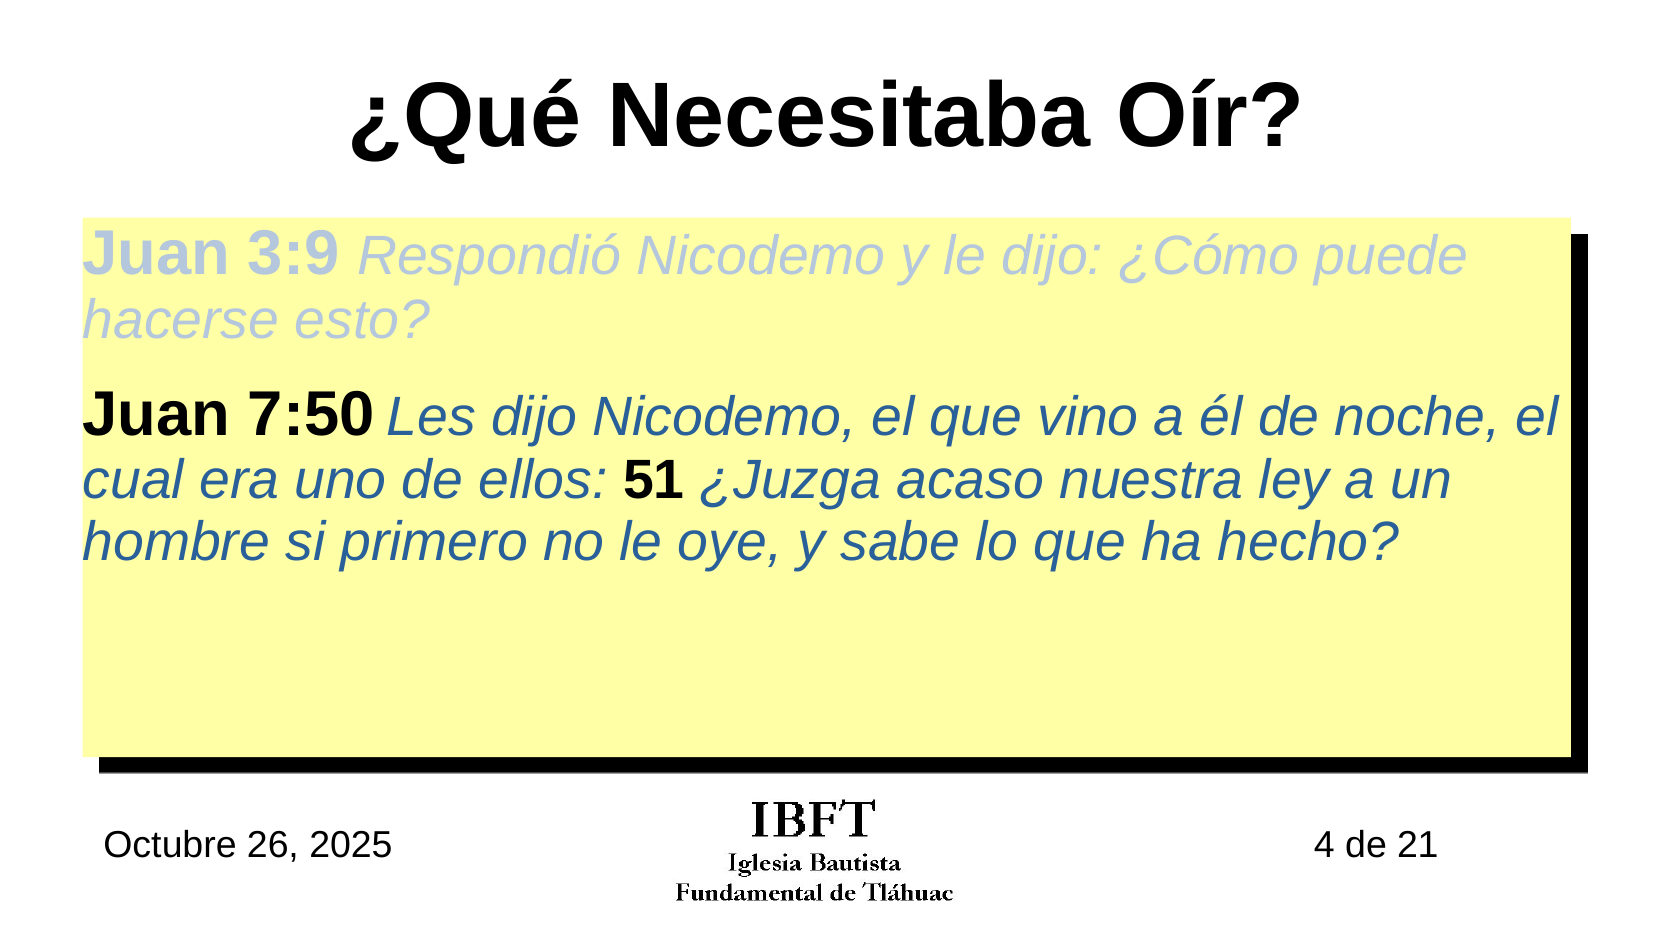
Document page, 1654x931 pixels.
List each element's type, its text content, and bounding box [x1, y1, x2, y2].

text_box Octubre 26, 2025 [88, 816, 414, 876]
picture [649, 787, 970, 913]
title ¿Qué Necesitaba Oír? [82, 37, 1571, 193]
text_box <number> de 21 [1299, 816, 1565, 916]
list Juan 3:9 Respondió Nicodemo y le dijo: ¿Cómo puede hacerse esto? Juan 7:50 Les dijo Nicodemo, el que vino a él de noche, el cual era uno de ellos: 51 ¿Juzga acaso nuestra ley a un hombre si primero no le oye, y sabe lo que ha hecho? Juan 19:39 ​También Nicodemo, el que antes había visitado a Jesús de noche, vino trayendo un compuesto de mirra y de áloes, como cien libras. [82, 217, 1571, 758]
